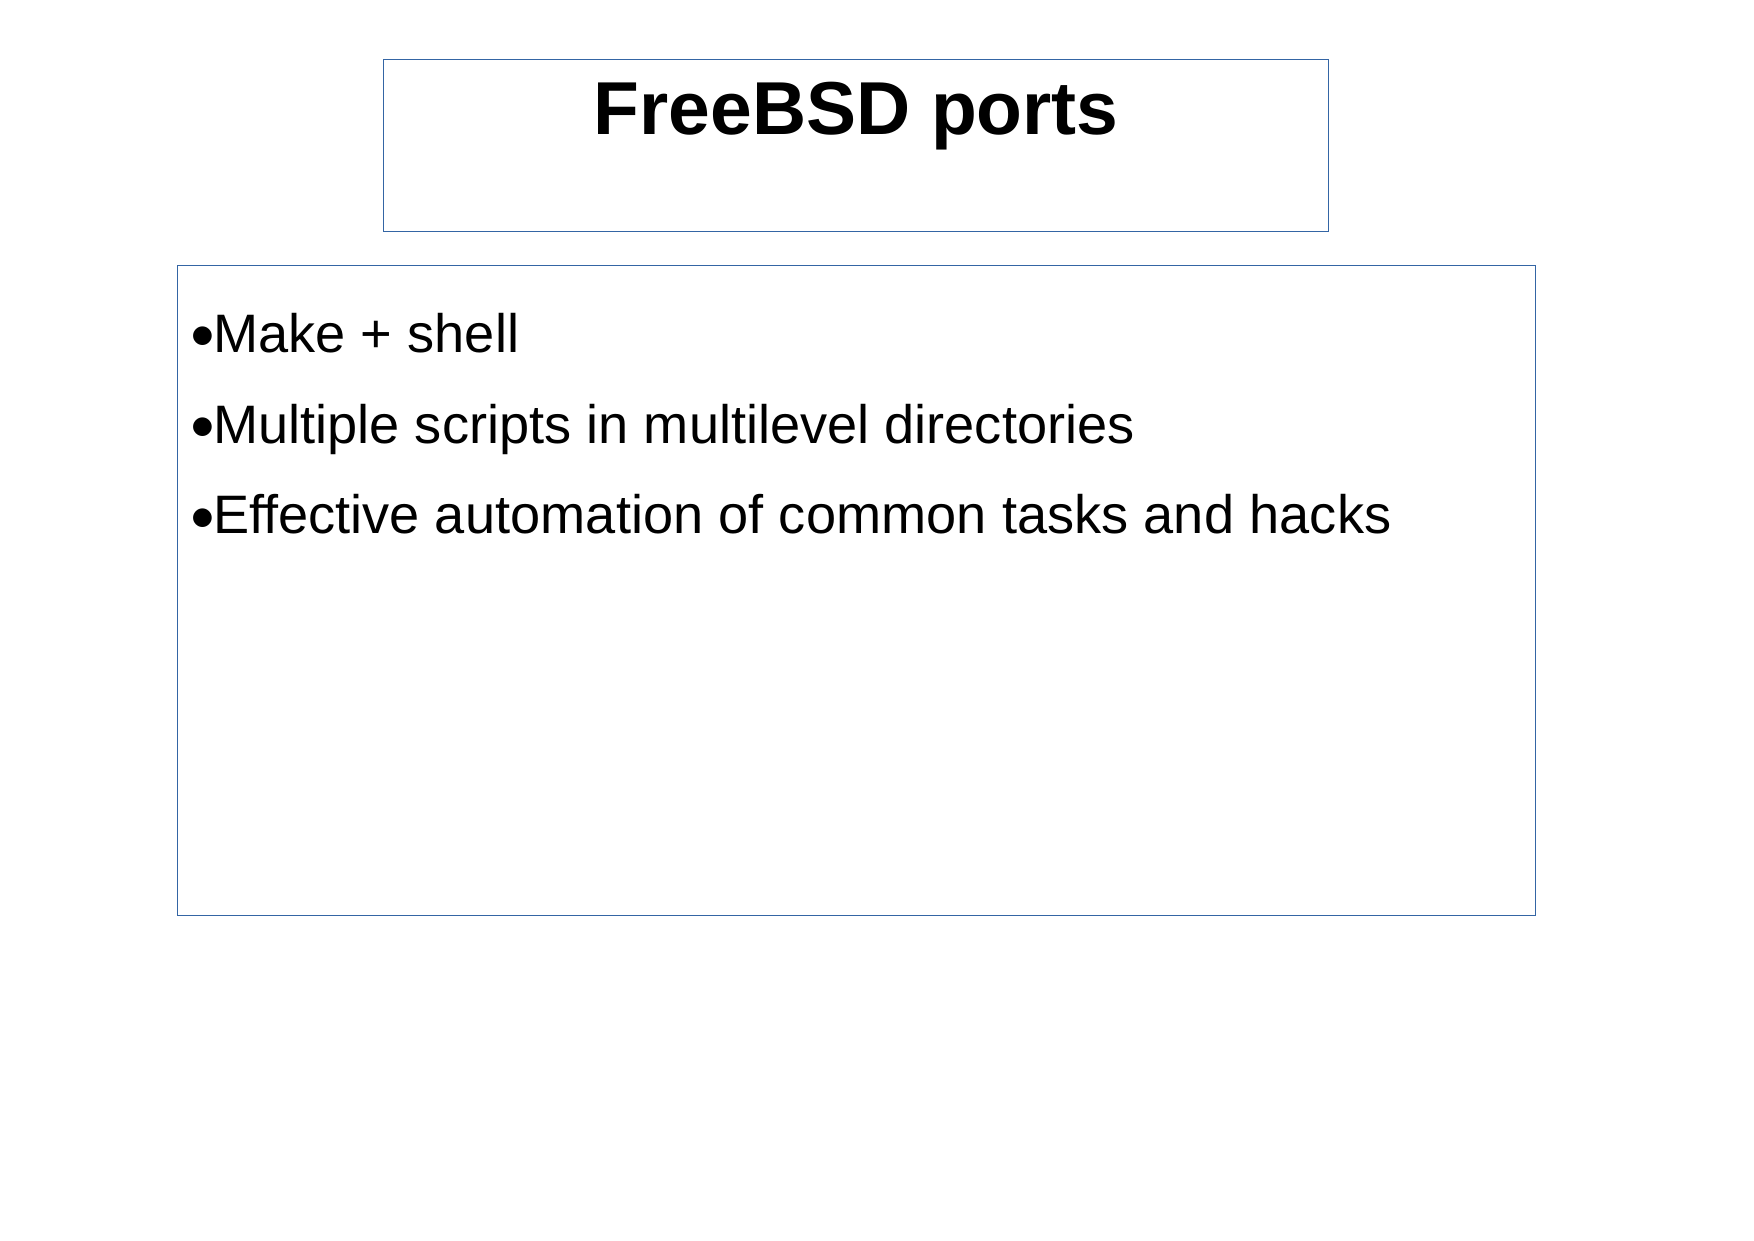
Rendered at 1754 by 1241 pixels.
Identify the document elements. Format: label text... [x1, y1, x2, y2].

text_box Make + shell Multiple scripts in multilevel directories Effective automation of common tasks and hacks [177, 265, 1536, 916]
text_box FreeBSD ports [383, 59, 1329, 232]
